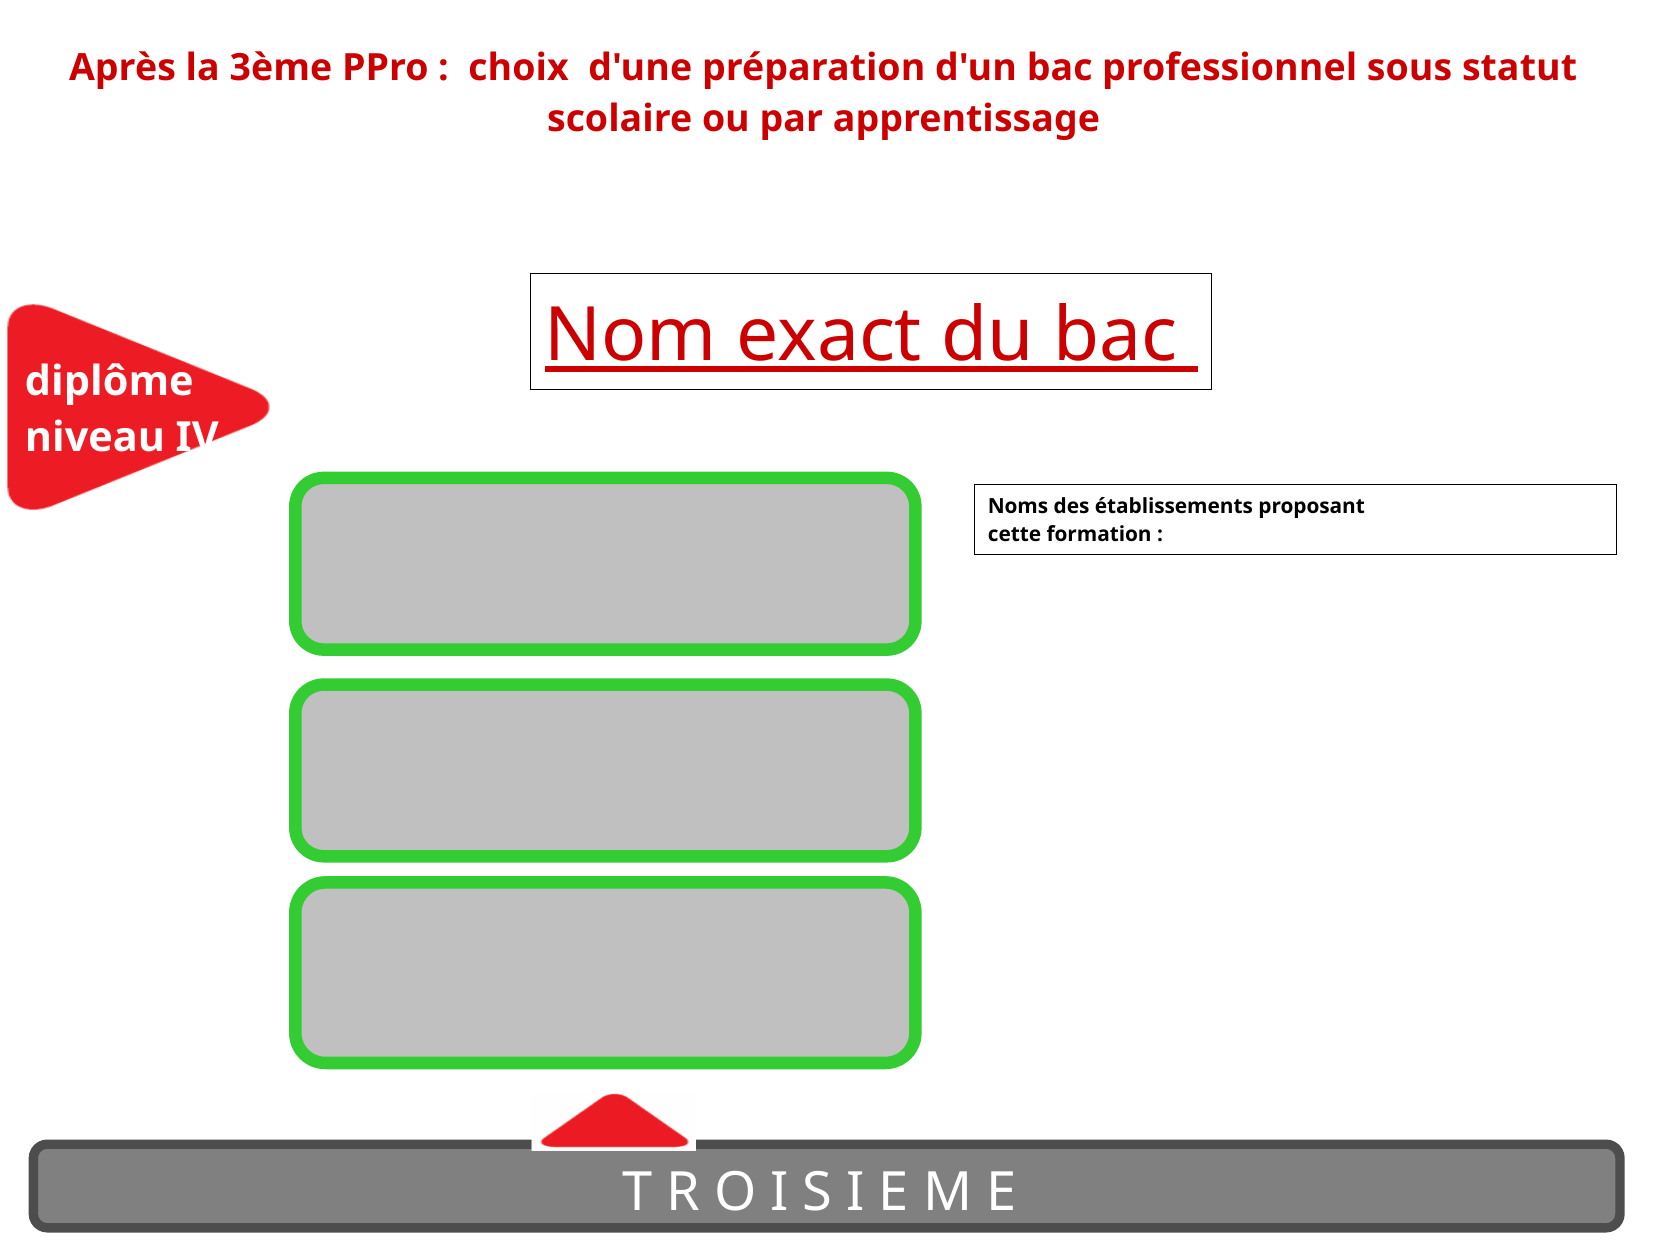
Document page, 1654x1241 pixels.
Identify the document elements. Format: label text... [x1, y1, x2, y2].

picture [531, 1092, 696, 1151]
text_box T R O I S I E M E [33, 1144, 1621, 1228]
text_box Nom exact du bac [530, 273, 1212, 390]
text_box diplôme niveau IV [11, 344, 233, 472]
text_box [295, 684, 916, 857]
picture [0, 298, 275, 515]
text_box Noms des établissements proposant cette formation : [974, 484, 1617, 555]
text_box [295, 477, 916, 650]
text_box Après la 3ème PPro : choix d'une préparation d'un bac professionnel sous statut scolaire ou par apprentissage [3, 0, 1645, 150]
text_box [295, 882, 916, 1063]
